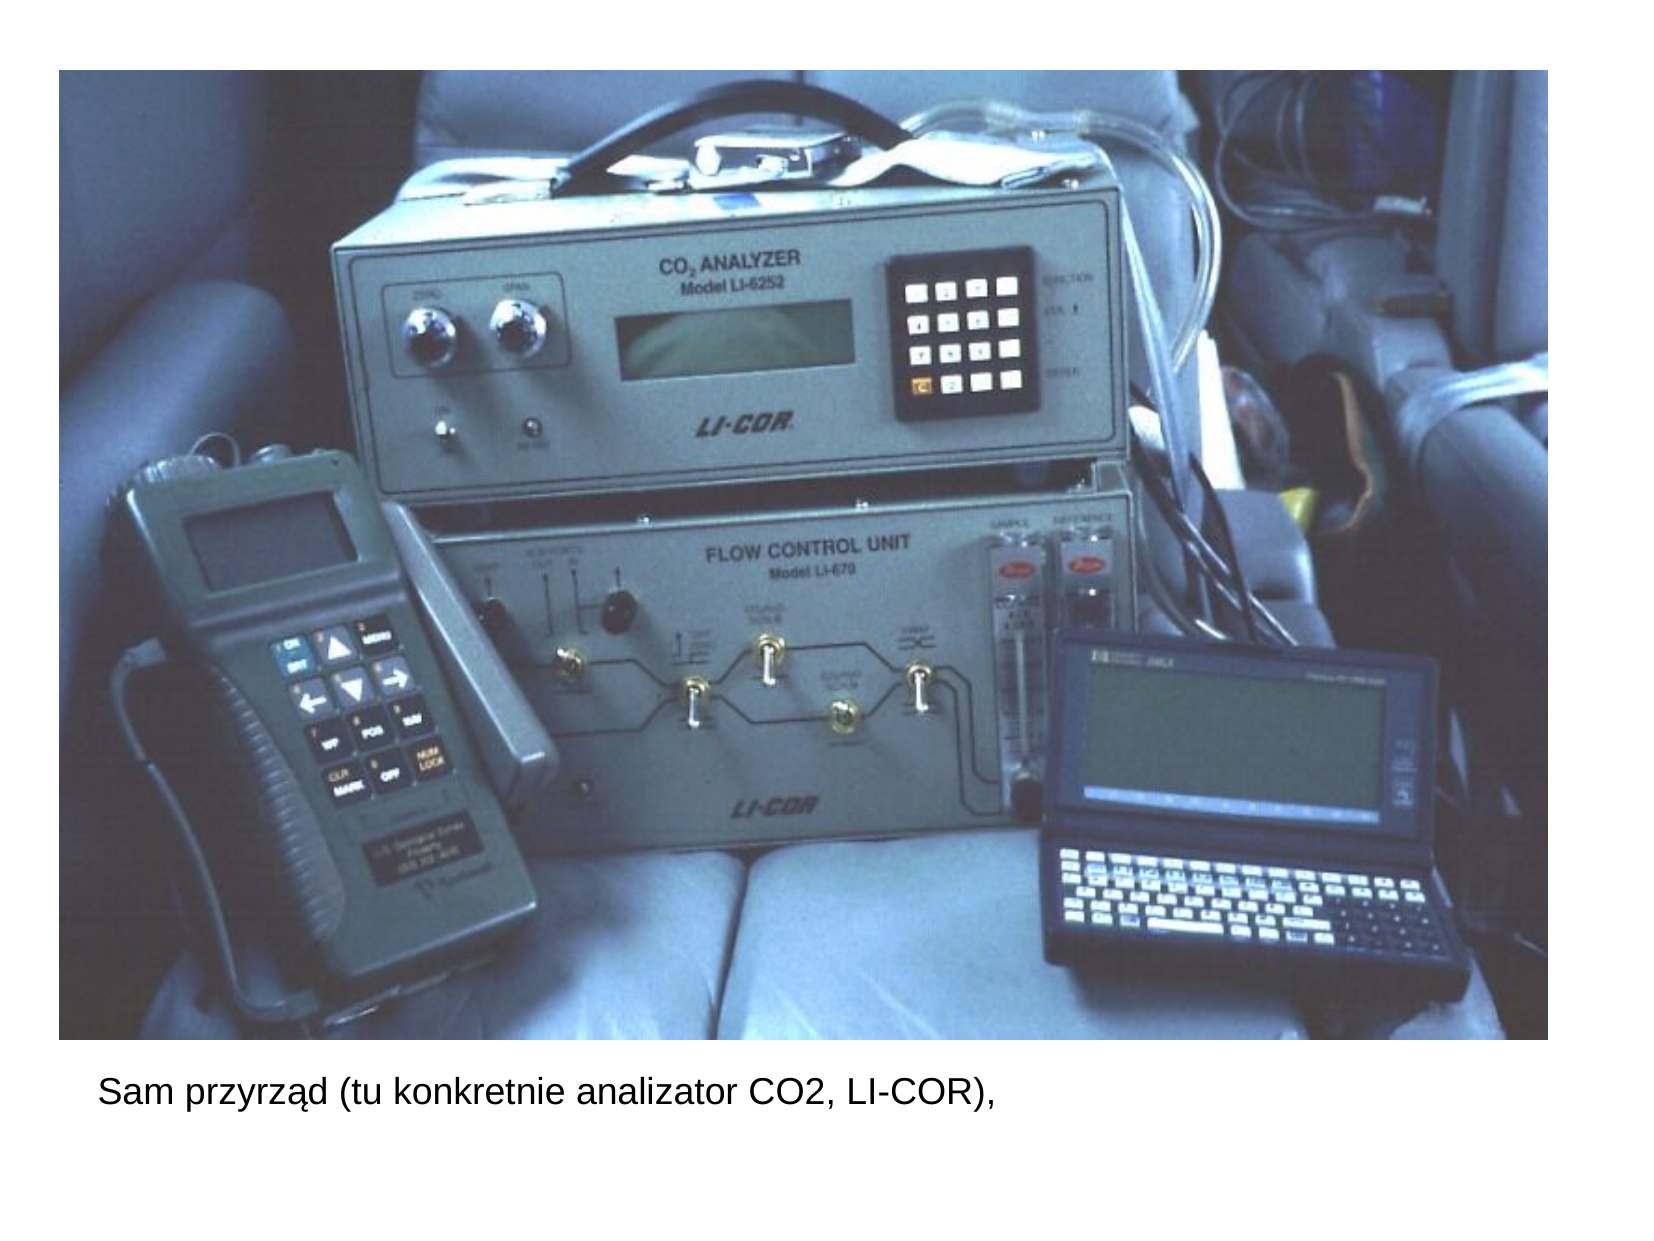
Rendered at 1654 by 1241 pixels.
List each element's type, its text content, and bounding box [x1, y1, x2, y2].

text_box Sam przyrząd (tu konkretnie analizator CO2, LI-COR), [82, 1062, 1571, 1120]
picture [59, 70, 1548, 1040]
